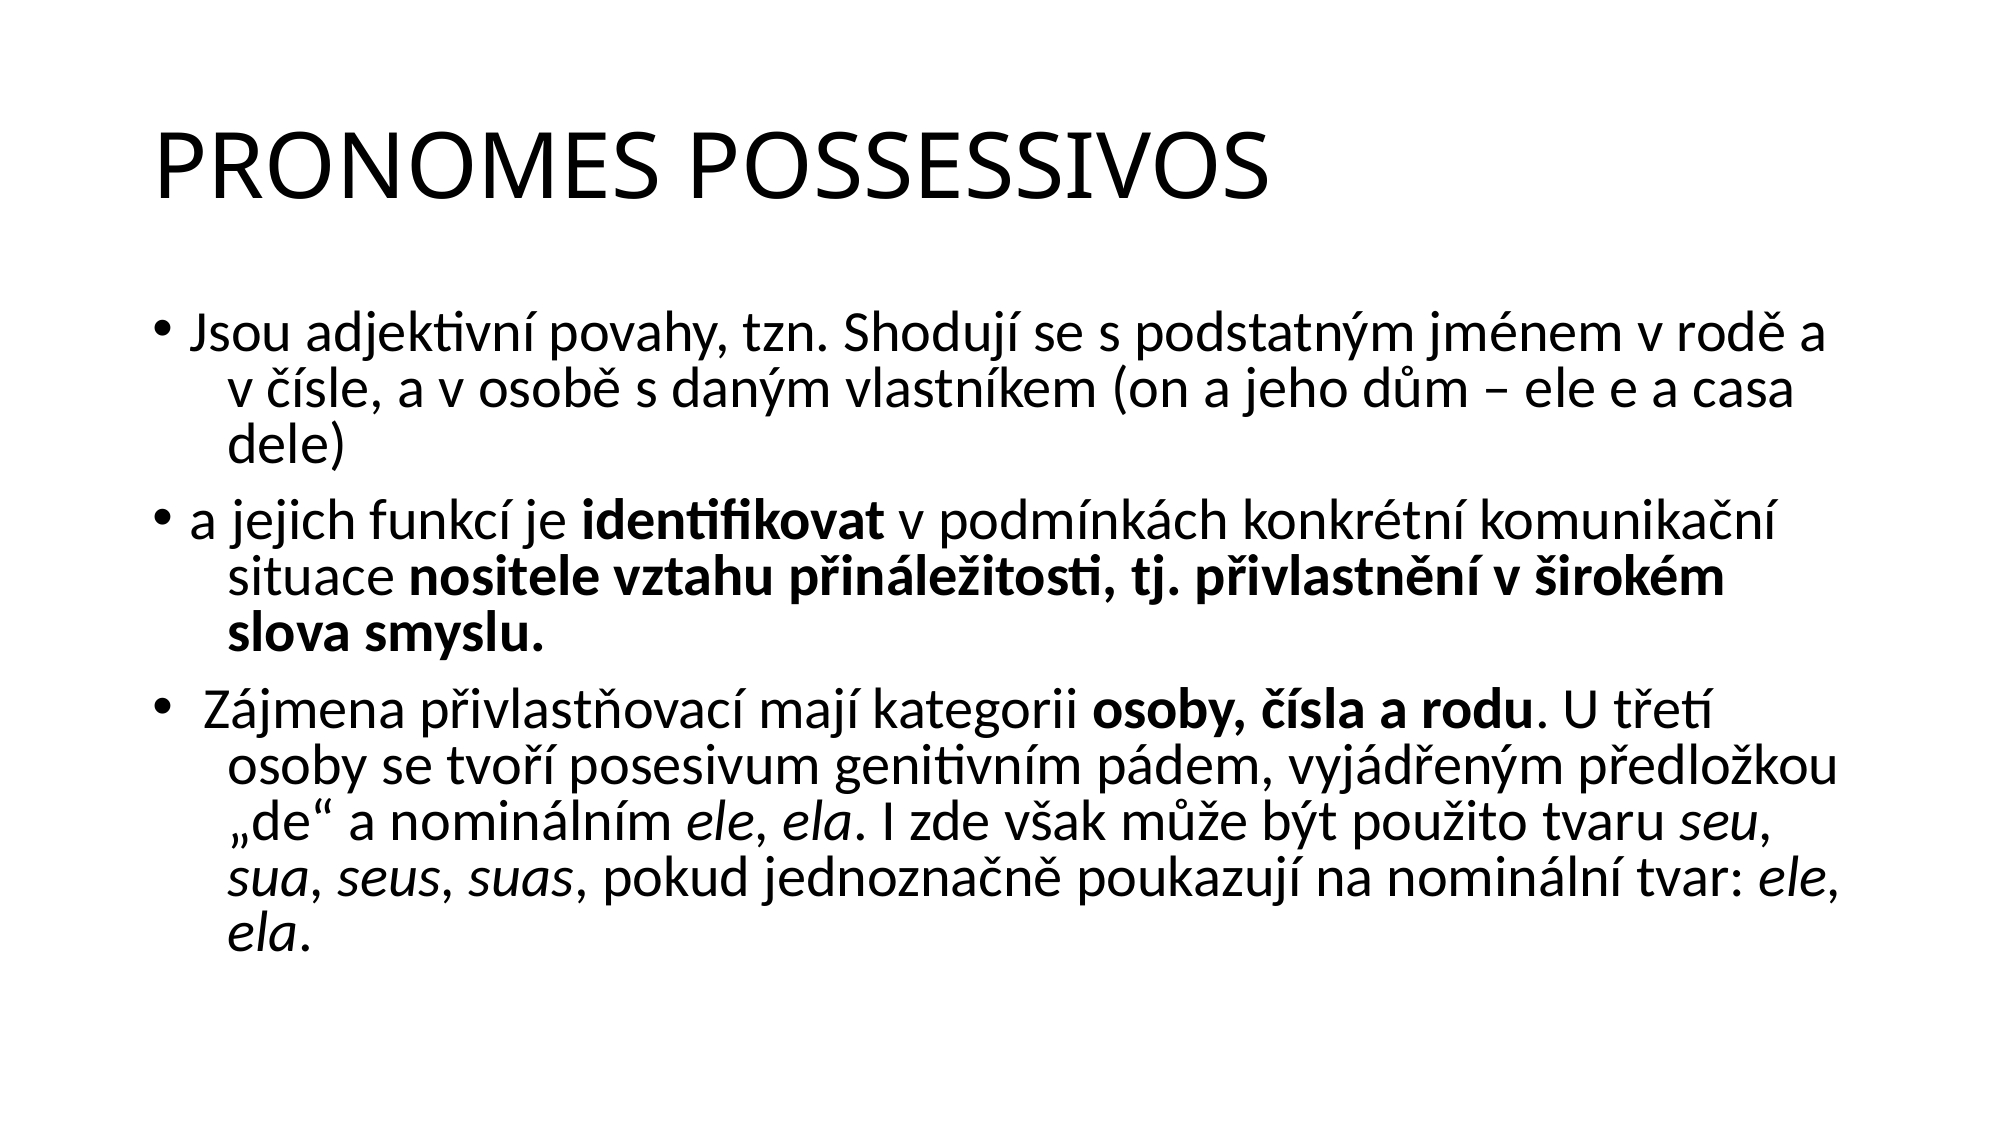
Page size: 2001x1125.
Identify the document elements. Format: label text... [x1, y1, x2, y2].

list Jsou adjektivní povahy, tzn. Shodují se s podstatným jménem v rodě a v čísle, a v osobě s daným vlastníkem (on a jeho dům – ele e a casa dele) a jejich funkcí je identifikovat v podmínkách konkrétní komunikační situace nositele vztahu přináležitosti, tj. přivlastnění v širokém slova smyslu. Zájmena přivlastňovací mají kategorii osoby, čísla a rodu. U třetí osoby se tvoří posesivum genitivním pádem, vyjádřeným předložkou „de“ a nominálním ele, ela. I zde však může být použito tvaru seu, sua, seus, suas, pokud jednoznačně poukazují na nominální tvar: ele, ela. [137, 299, 1863, 1014]
title PRONOMES POSSESSIVOS [137, 59, 1863, 278]
